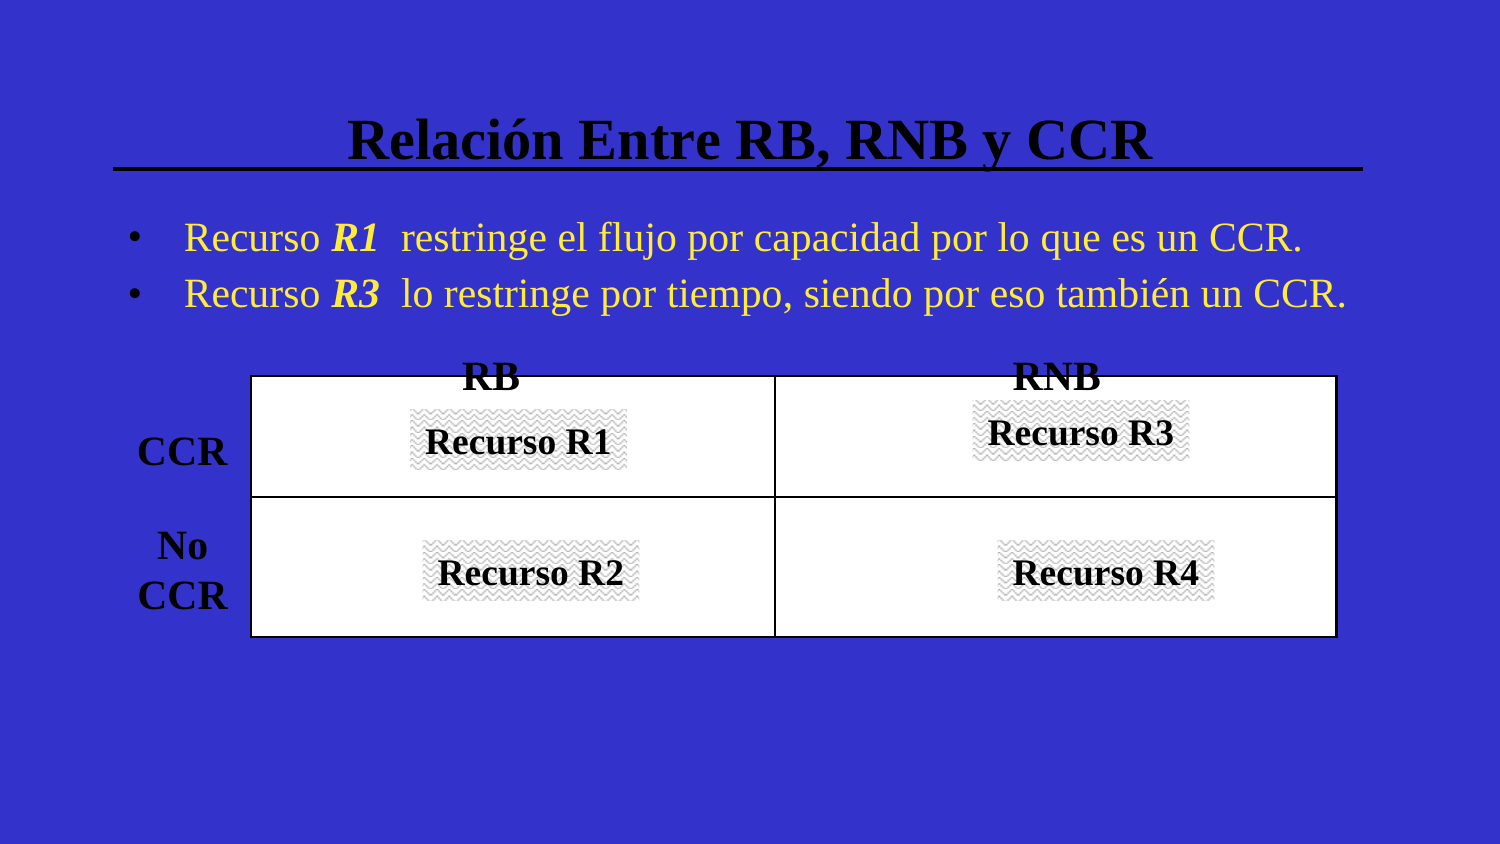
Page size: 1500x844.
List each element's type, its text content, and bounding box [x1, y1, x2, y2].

text_box Recurso R2 [422, 540, 640, 601]
text_box RB [446, 341, 536, 407]
text_box RNB [997, 341, 1117, 400]
text_box Recurso R4 [997, 540, 1215, 601]
text_box Recurso R3 [972, 400, 1190, 461]
text_box No CCR [122, 509, 244, 626]
text_box [251, 375, 774, 496]
text_box [776, 375, 1337, 496]
text_box [776, 498, 1337, 637]
text_box [251, 498, 774, 637]
list Recurso R1 restringe el flujo por capacidad por lo que es un CCR. Recurso R3 lo restringe por tiempo, siendo por eso también un CCR. [112, 207, 1388, 713]
text_box Relación Entre RB, RNB y CCR [112, 65, 1388, 207]
text_box Recurso R1 [410, 409, 627, 470]
text_box CCR [121, 416, 243, 482]
